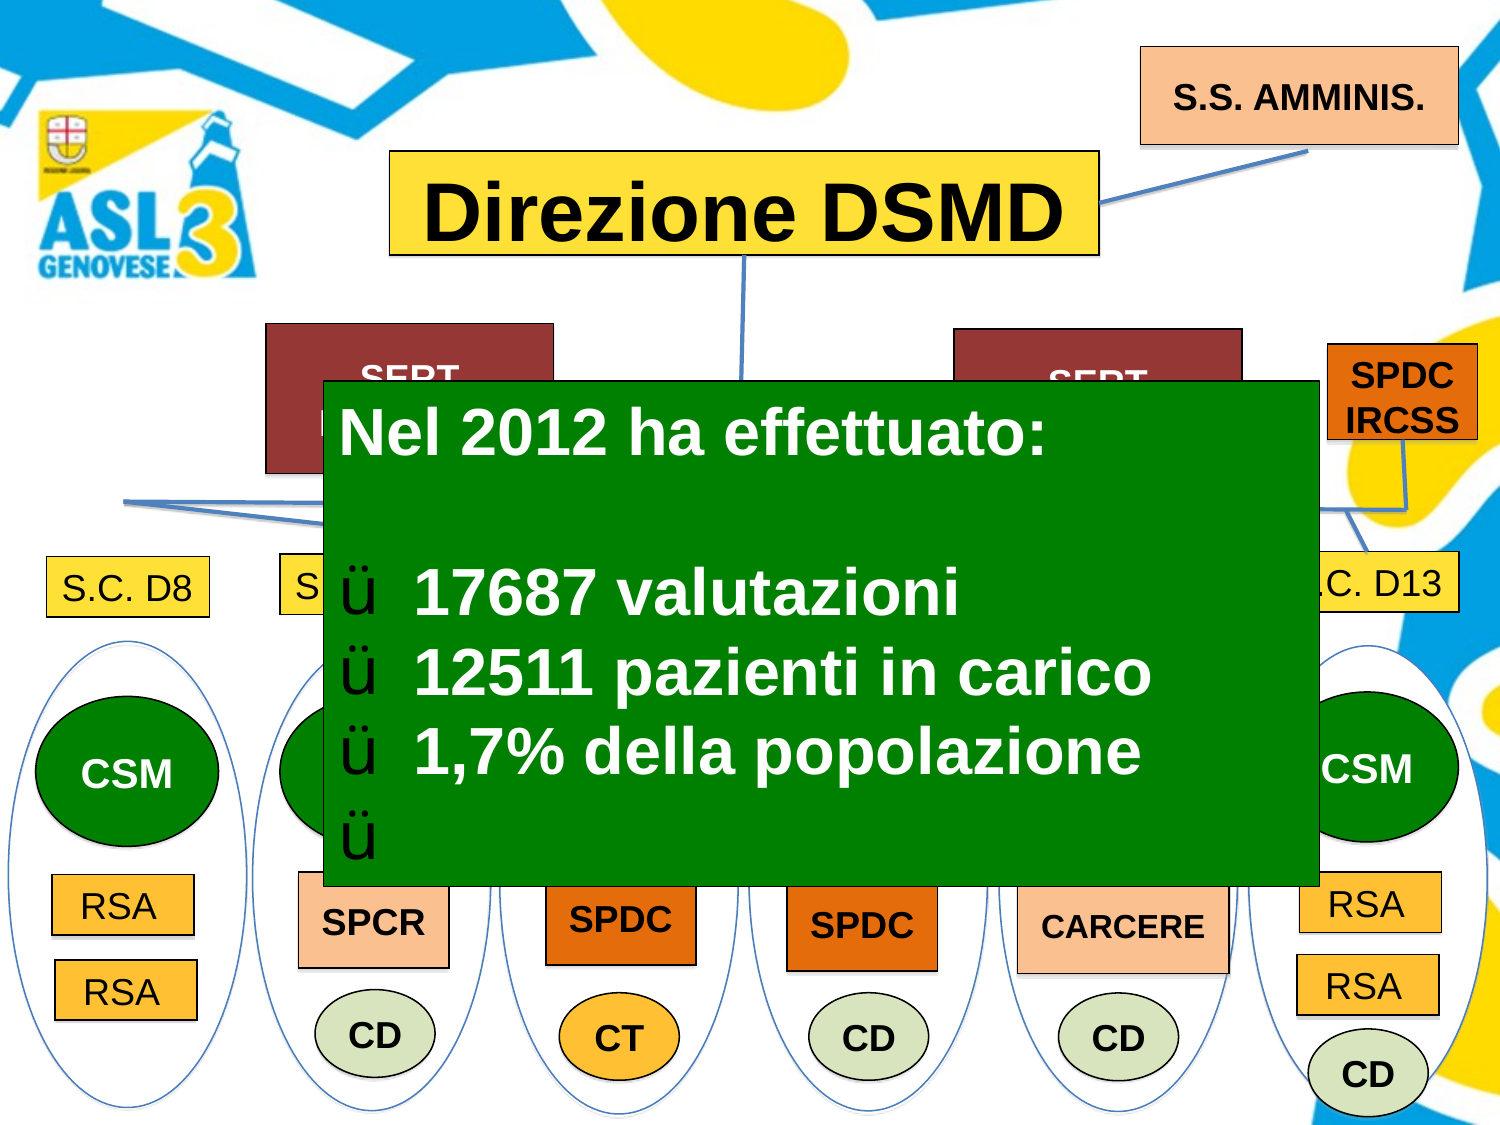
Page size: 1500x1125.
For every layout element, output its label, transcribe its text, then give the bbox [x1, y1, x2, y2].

text_box CD [1308, 1028, 1429, 1117]
text_box CSM [35, 696, 219, 847]
picture [1318, 1099, 1414, 1119]
text_box CSM [279, 707, 323, 836]
text_box RSA [1297, 955, 1439, 1015]
text_box RSA [52, 874, 194, 935]
text_box RSA [55, 960, 197, 1020]
text_box SERT PONENTE [266, 323, 554, 474]
text_box RSA [1299, 872, 1441, 932]
text_box [1248, 645, 1488, 1082]
text_box SPCR [299, 872, 449, 968]
text_box SPDC IRCSS [1328, 344, 1478, 440]
text_box CT [559, 992, 680, 1081]
text_box CSM [1320, 691, 1459, 842]
text_box SERT LEVANTE [954, 329, 1242, 380]
text_box CD [808, 992, 929, 1081]
text_box S.S. AMMINIS. [1140, 47, 1458, 145]
text_box CD [1058, 992, 1179, 1081]
text_box S.C. D13 [1320, 551, 1460, 613]
text_box CARCERE [1017, 887, 1229, 973]
text_box CD [315, 989, 436, 1078]
text_box SPDC [546, 887, 696, 965]
text_box Nel 2012 ha effettuato: 17687 valutazioni 12511 pazienti in carico 1,7% della popolazione [323, 380, 1175, 881]
text_box S.C. D8 [46, 556, 210, 618]
text_box Direzione DSMD [389, 151, 1099, 255]
text_box S.C. D9 [279, 554, 323, 615]
text_box SPDC [787, 887, 937, 971]
